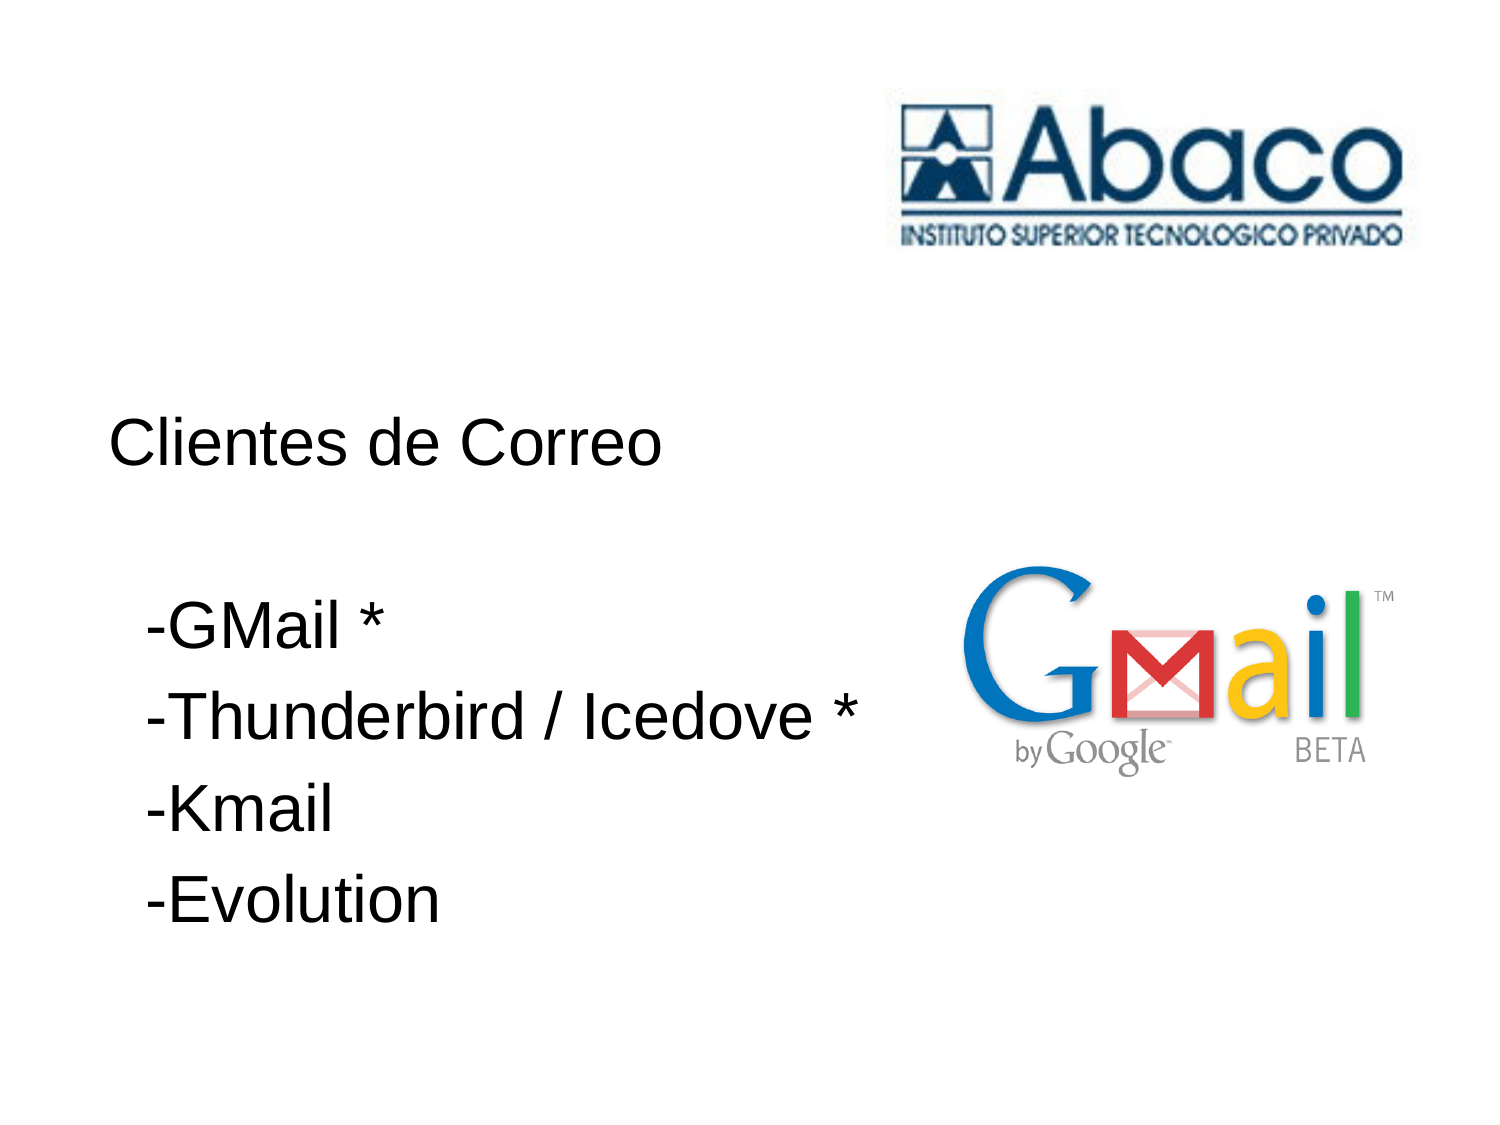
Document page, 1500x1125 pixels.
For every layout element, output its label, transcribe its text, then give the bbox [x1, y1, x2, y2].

picture [885, 88, 1420, 266]
picture [939, 562, 1412, 785]
list Clientes de Correo -GMail * -Thunderbird / Icedove * -Kmail -Evolution [75, 397, 1426, 1006]
